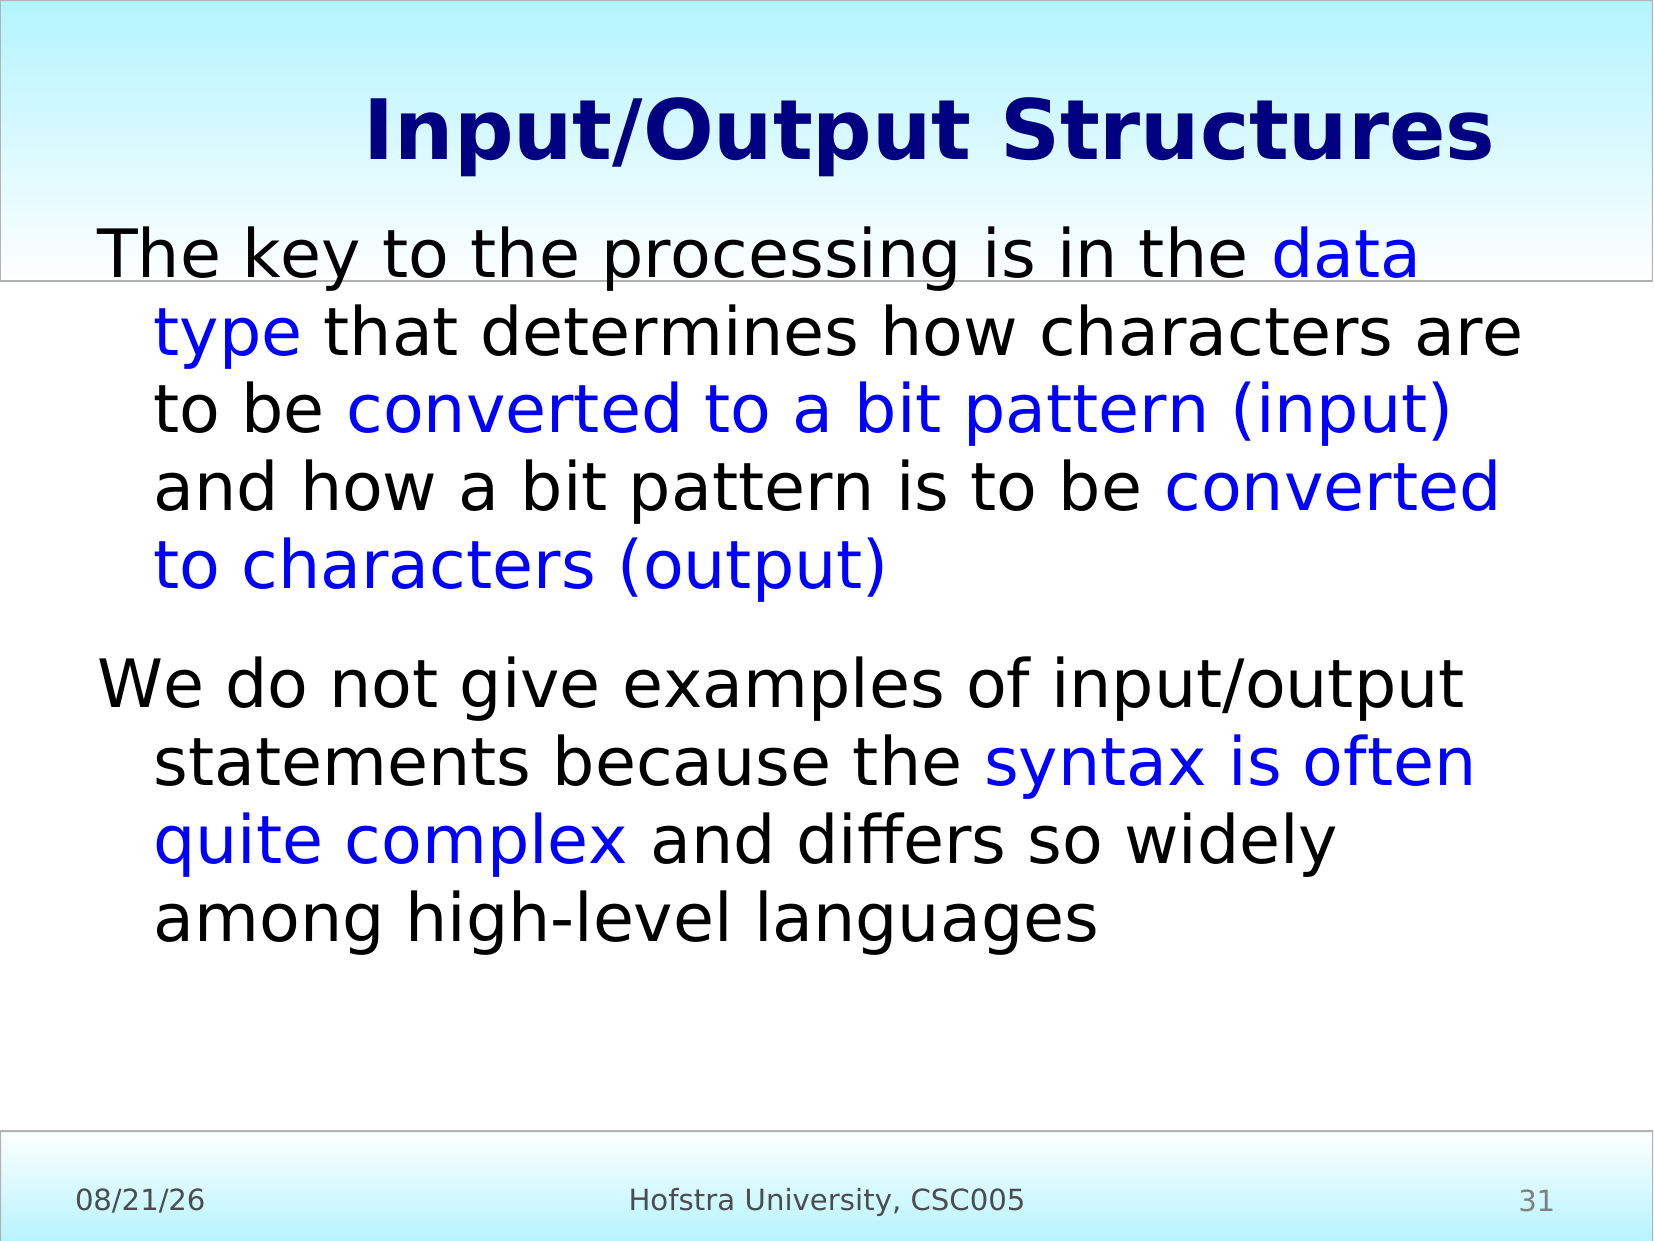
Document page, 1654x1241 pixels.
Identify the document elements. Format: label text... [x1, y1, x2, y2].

list The key to the processing is in the data type that determines how characters are to be converted to a bit pattern (input) and how a bit pattern is to be converted to characters (output) We do not give examples of input/output statements because the syntax is often quite complex and differs so widely among high-level languages [82, 207, 1571, 1241]
title Input/Output Structures [247, 27, 1612, 235]
